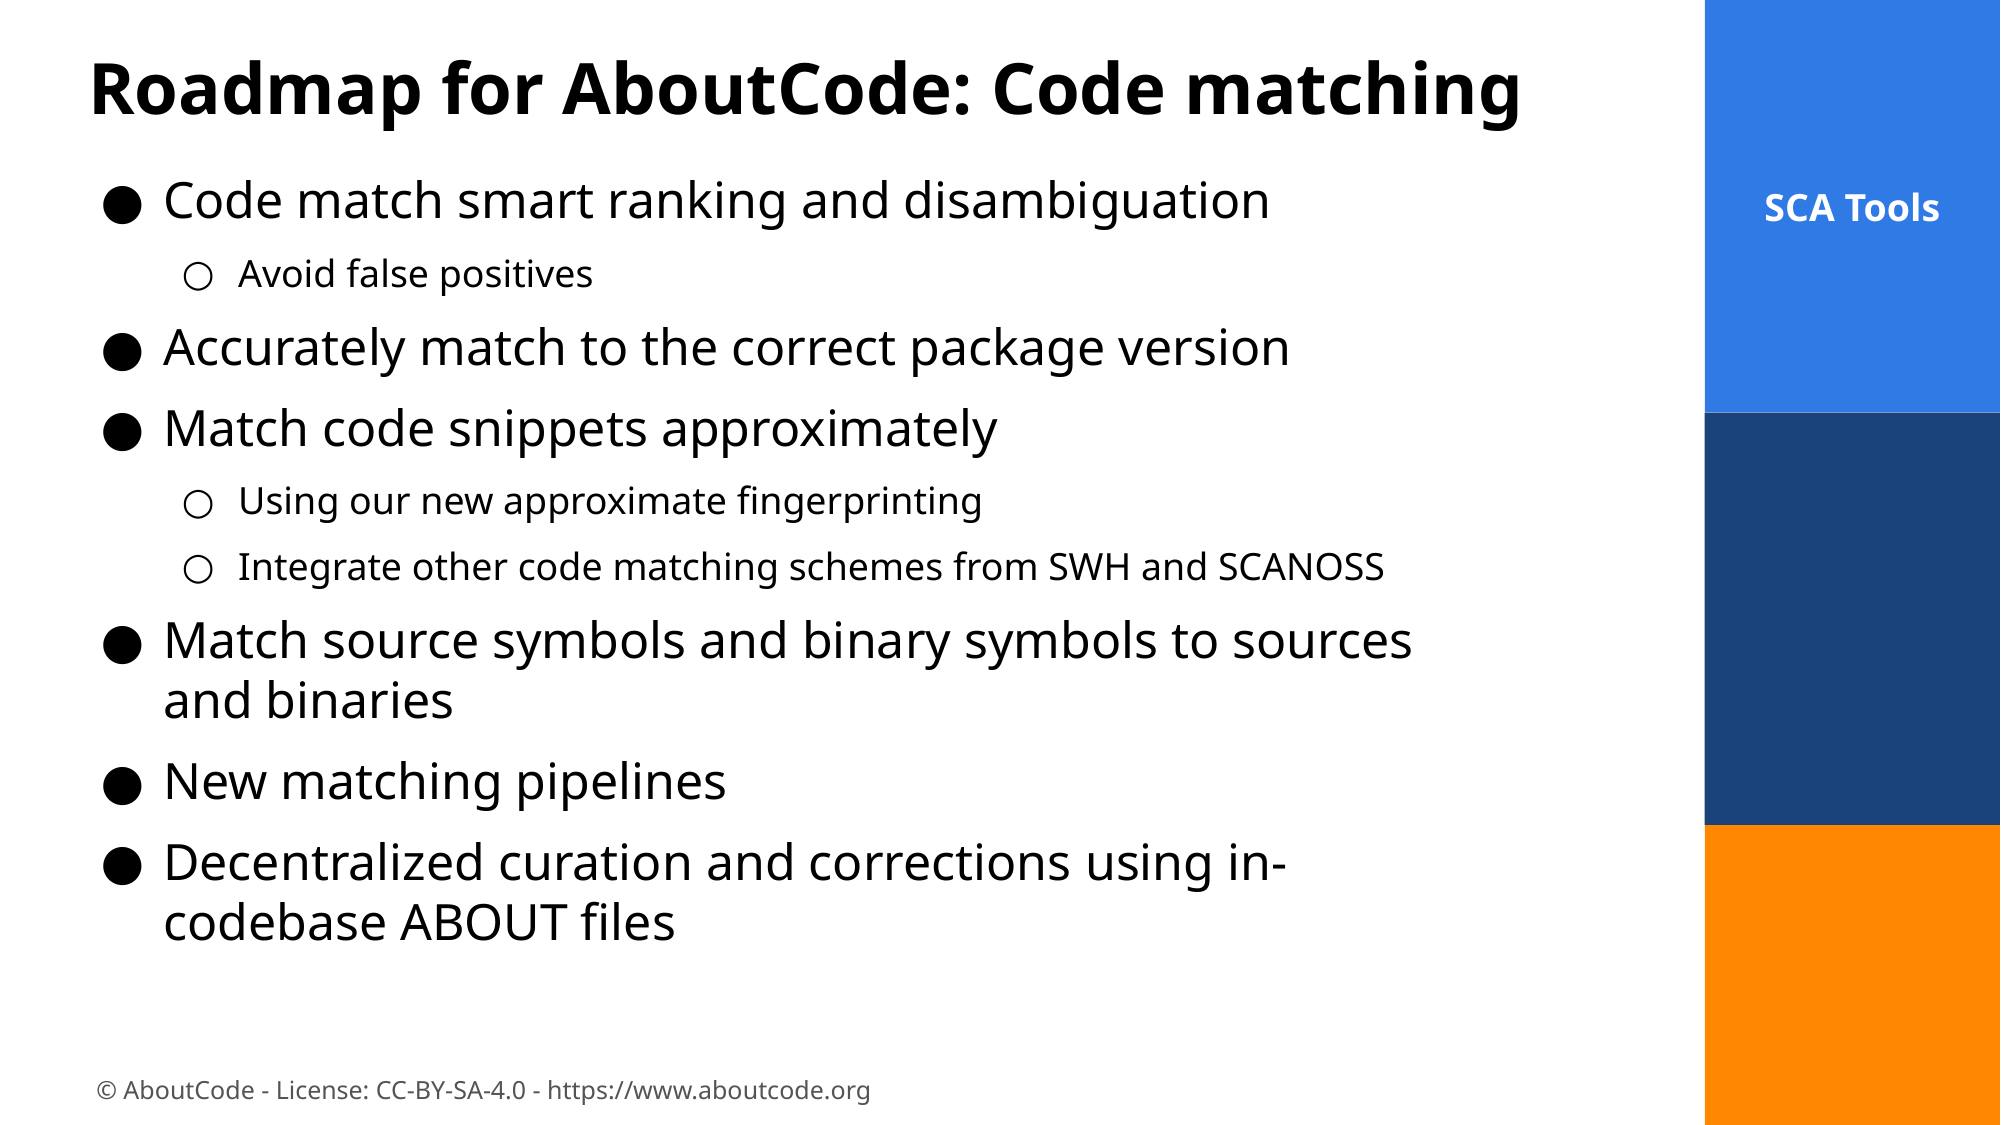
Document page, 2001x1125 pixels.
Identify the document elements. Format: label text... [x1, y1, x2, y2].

title Roadmap for AboutCode: Code matching [68, 23, 1704, 149]
text_box SCA Tools [1704, 0, 2000, 413]
list Code match smart ranking and disambiguation Avoid false positives Accurately match to the correct package version Match code snippets approximately Using our new approximate fingerprinting Integrate other code matching schemes from SWH and SCANOSS Match source symbols and binary symbols to sources and binaries New matching pipelines Decentralized curation and corrections using in-codebase ABOUT files [68, 149, 1500, 1082]
text_box [1704, 413, 2000, 1125]
